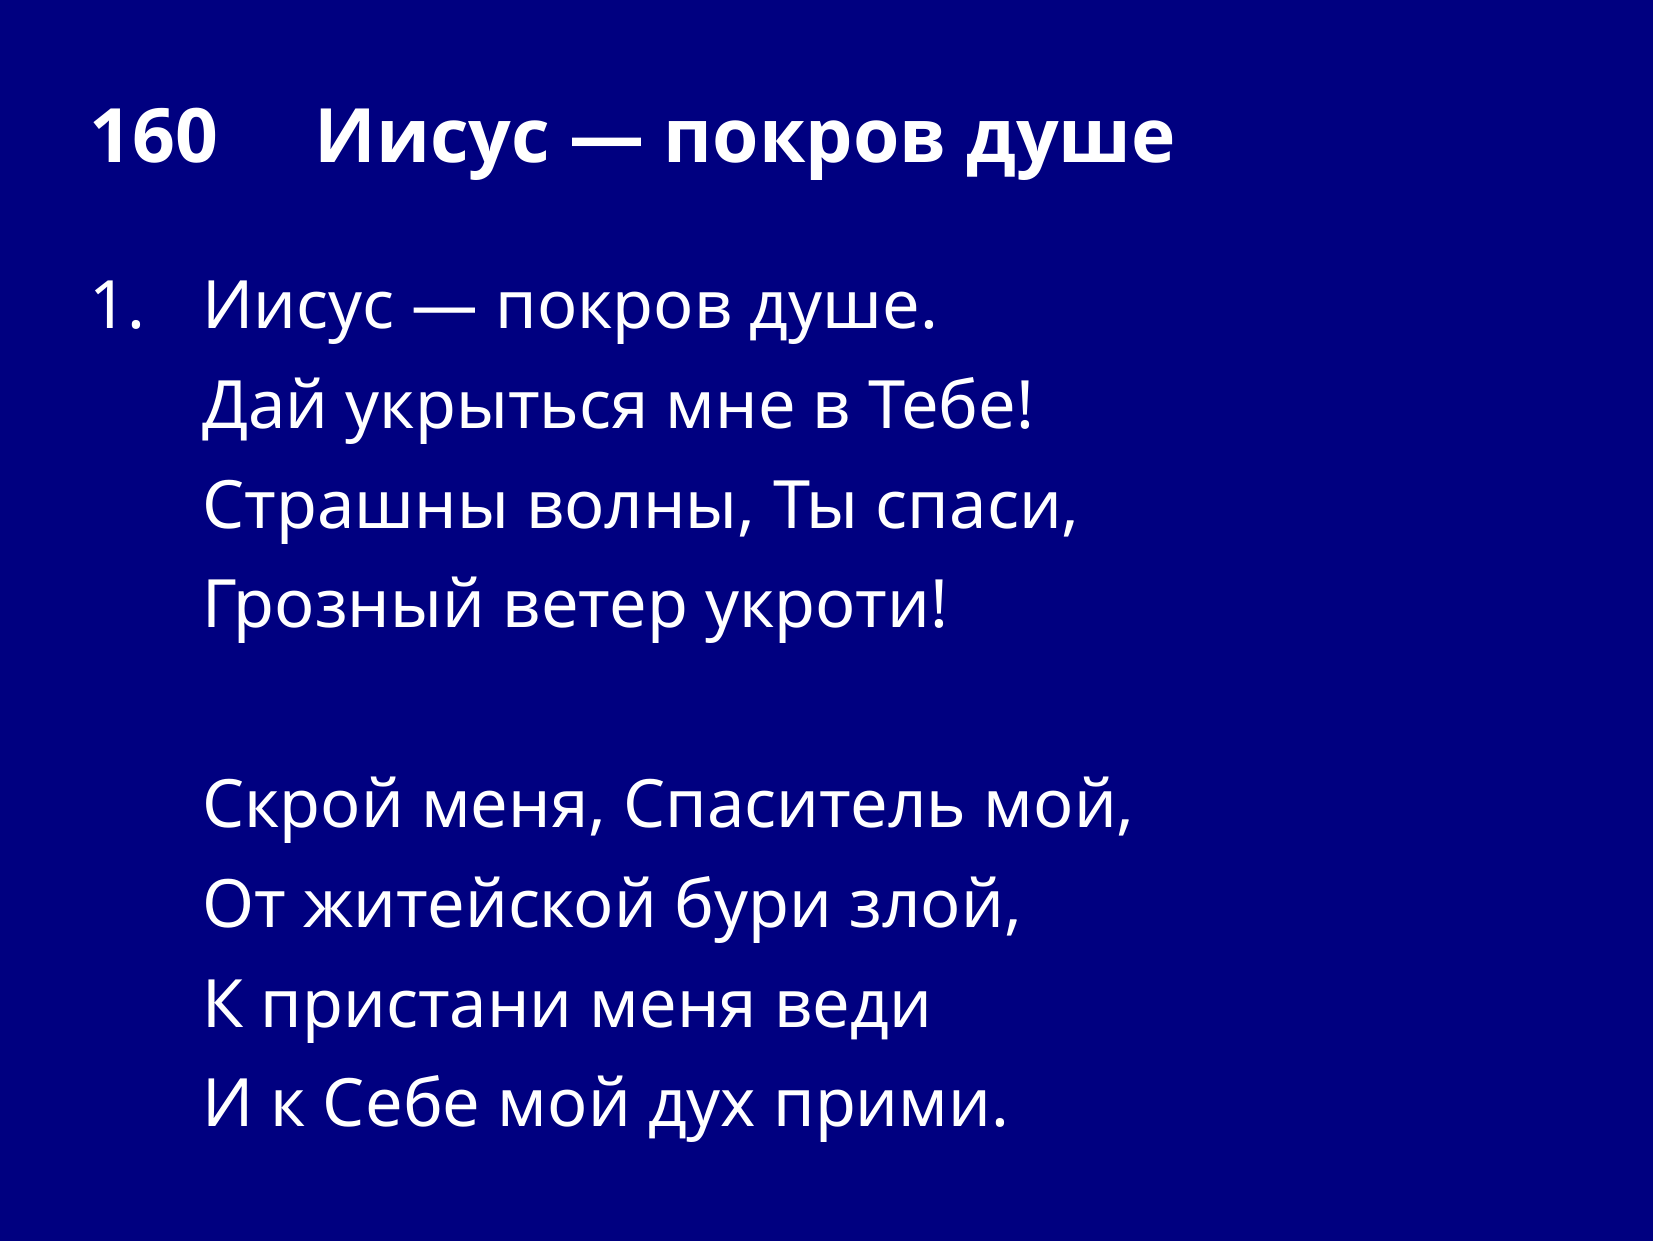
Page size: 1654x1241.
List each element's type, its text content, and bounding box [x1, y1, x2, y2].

text_box 160 Иисус — покров душе [75, 75, 1576, 188]
text_box 1. Иисус — покров душе. Дай укрыться мне в Тебе! Страшны волны, Ты спаси, Грозный ветер укроти! Скрой меня, Спаситель мой, От житейской бури злой, К пристани меня веди И к Себе мой дух прими. [75, 188, 1576, 1163]
